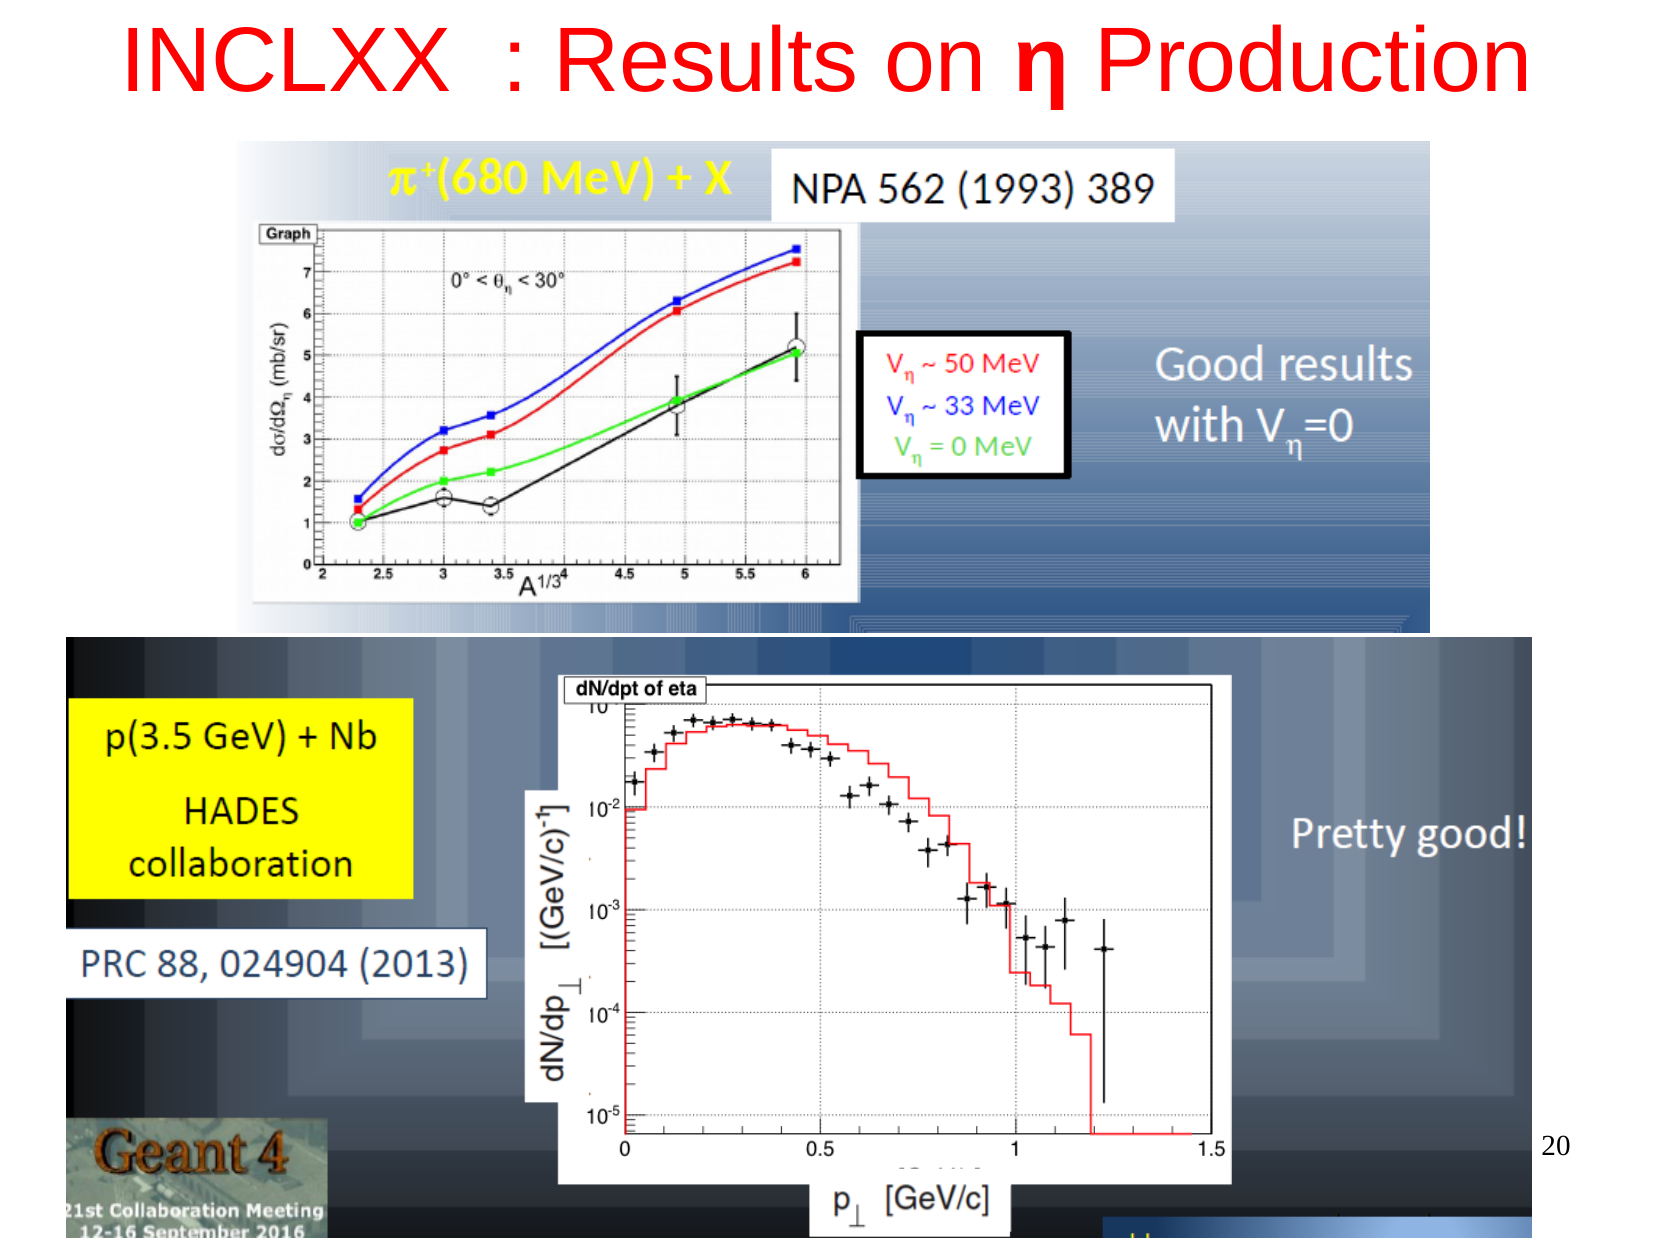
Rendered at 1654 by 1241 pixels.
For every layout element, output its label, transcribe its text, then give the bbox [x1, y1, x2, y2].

picture [66, 637, 1532, 1238]
title INCLXX : Results on η Production [0, 0, 1654, 120]
picture [237, 141, 1430, 633]
